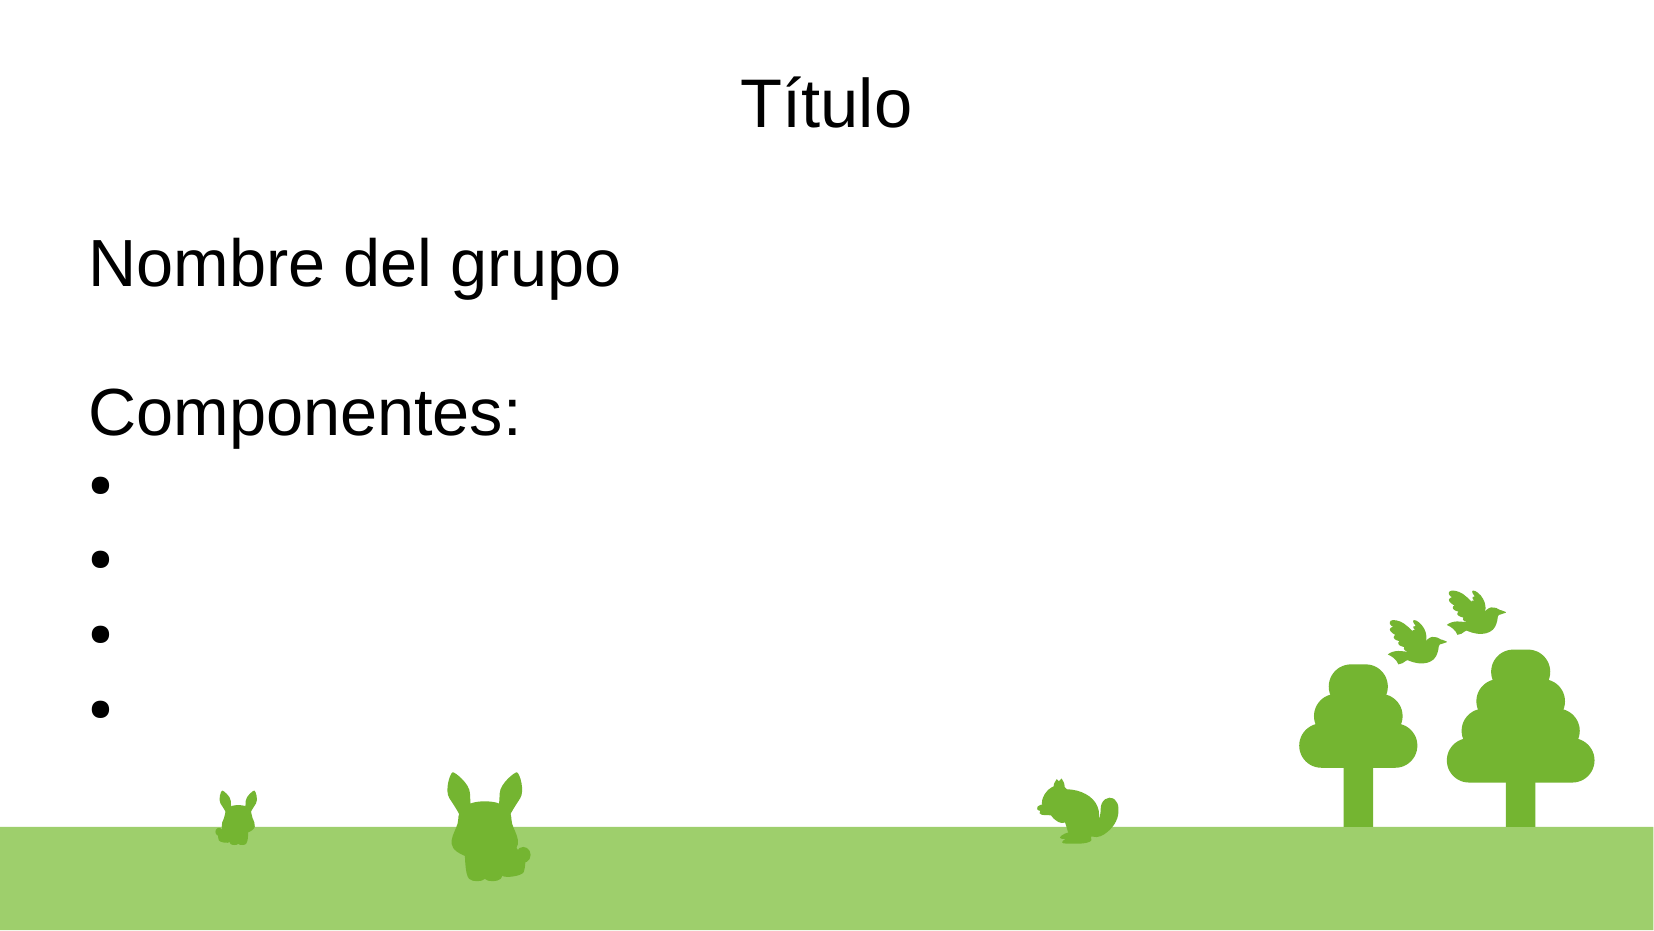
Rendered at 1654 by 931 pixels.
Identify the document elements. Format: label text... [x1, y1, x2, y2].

subtitle Nombre del grupo Componentes: Q Q Q Q [88, 206, 1565, 768]
title Título [88, 29, 1565, 178]
